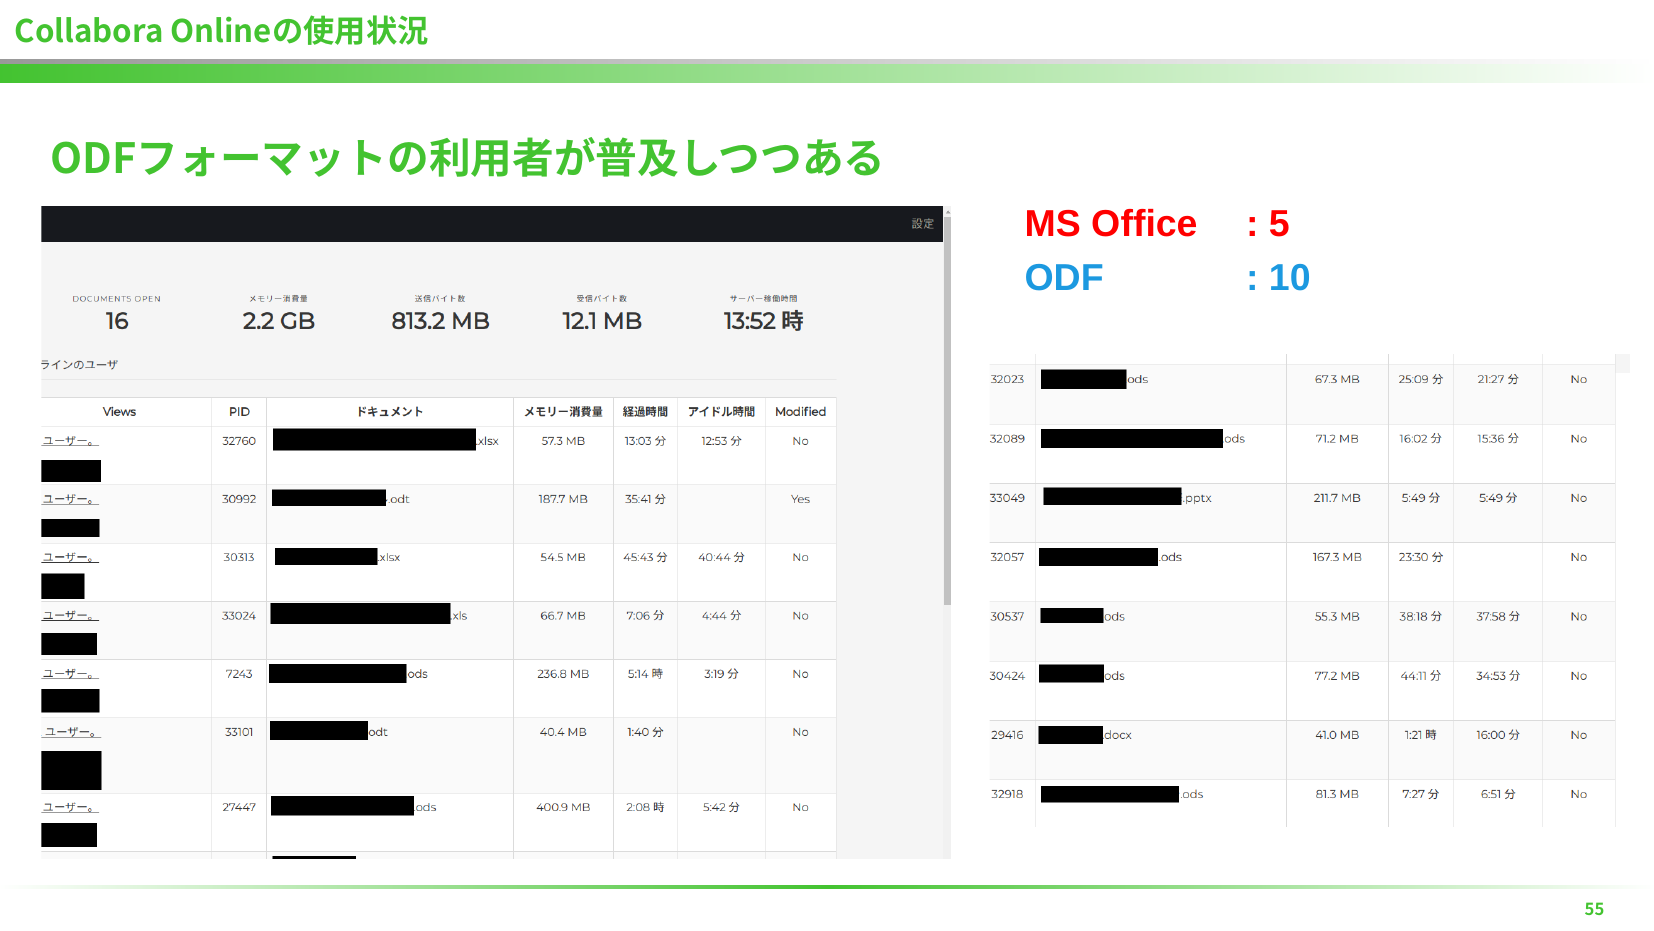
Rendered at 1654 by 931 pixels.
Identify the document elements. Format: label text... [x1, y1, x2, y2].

text_box <番号> [1535, 888, 1654, 928]
text_box Collabora Onlineの使用状況 [0, 0, 1376, 59]
text_box MS Office : 5 ODF : 10 [1009, 194, 1571, 306]
text_box ODFフォーマットの利用者が普及しつつある [35, 117, 945, 193]
picture [989, 354, 1630, 827]
text_box [0, 59, 1654, 83]
picture [41, 206, 951, 859]
text_box [0, 885, 1654, 889]
